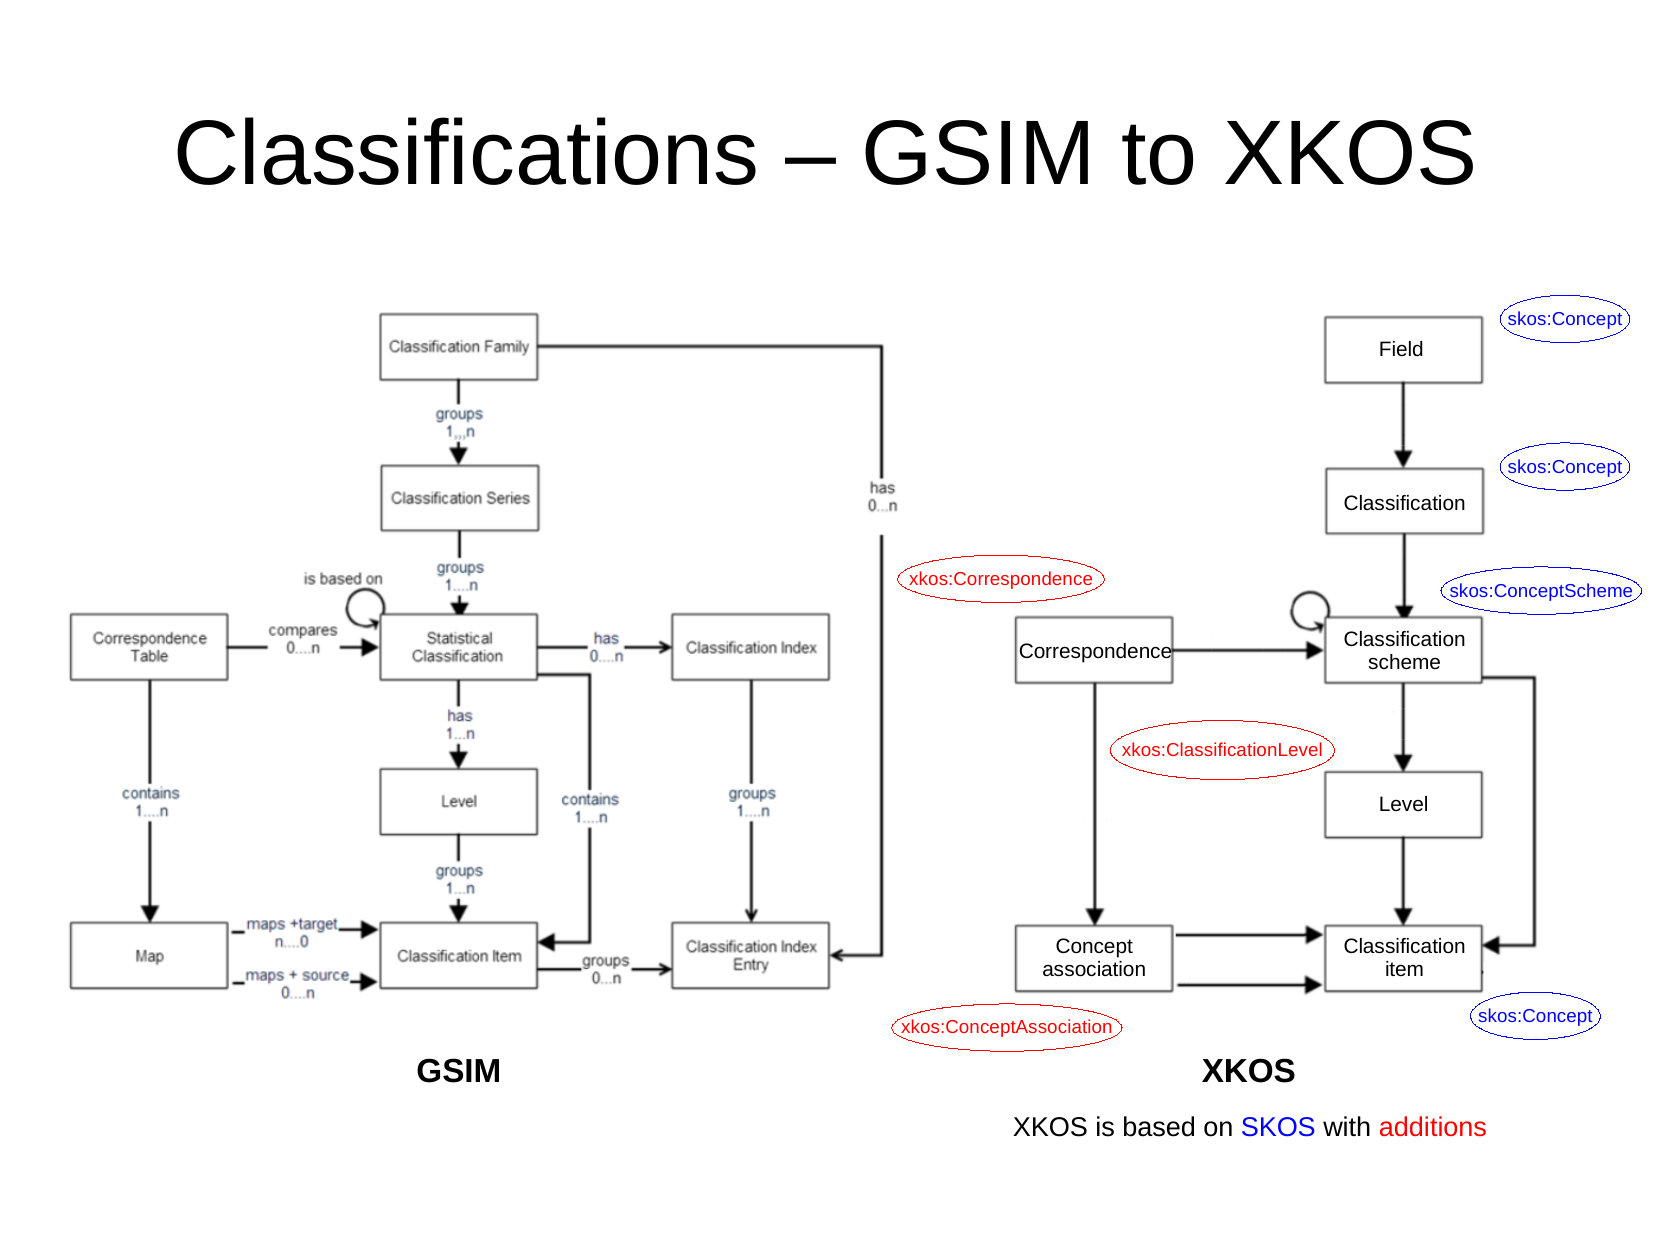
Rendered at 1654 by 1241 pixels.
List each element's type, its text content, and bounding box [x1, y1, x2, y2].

text_box xkos:ConceptAssociation [891, 1003, 1123, 1052]
text_box XKOS [1187, 1045, 1311, 1099]
text_box Level [1364, 785, 1444, 824]
text_box Field [1364, 330, 1439, 369]
text_box skos:Concept [1500, 442, 1630, 491]
text_box Concept association [1027, 927, 1161, 989]
text_box xkos:ClassificationLevel [1110, 720, 1335, 780]
text_box skos:ConceptScheme [1440, 566, 1642, 615]
text_box xkos:Correspondence [897, 555, 1105, 603]
text_box XKOS is based on SKOS with additions [998, 1104, 1502, 1150]
text_box Correspondence [1003, 631, 1188, 670]
text_box skos:Concept [1470, 992, 1601, 1040]
text_box Classification scheme [1328, 620, 1481, 681]
text_box Classification [1328, 484, 1481, 523]
picture [980, 294, 1560, 1020]
text_box skos:Concept [1500, 295, 1630, 343]
title Classifications – GSIM to XKOS [82, 49, 1571, 257]
text_box Classification item [1328, 927, 1481, 988]
picture [35, 291, 922, 1017]
text_box GSIM [401, 1045, 517, 1099]
